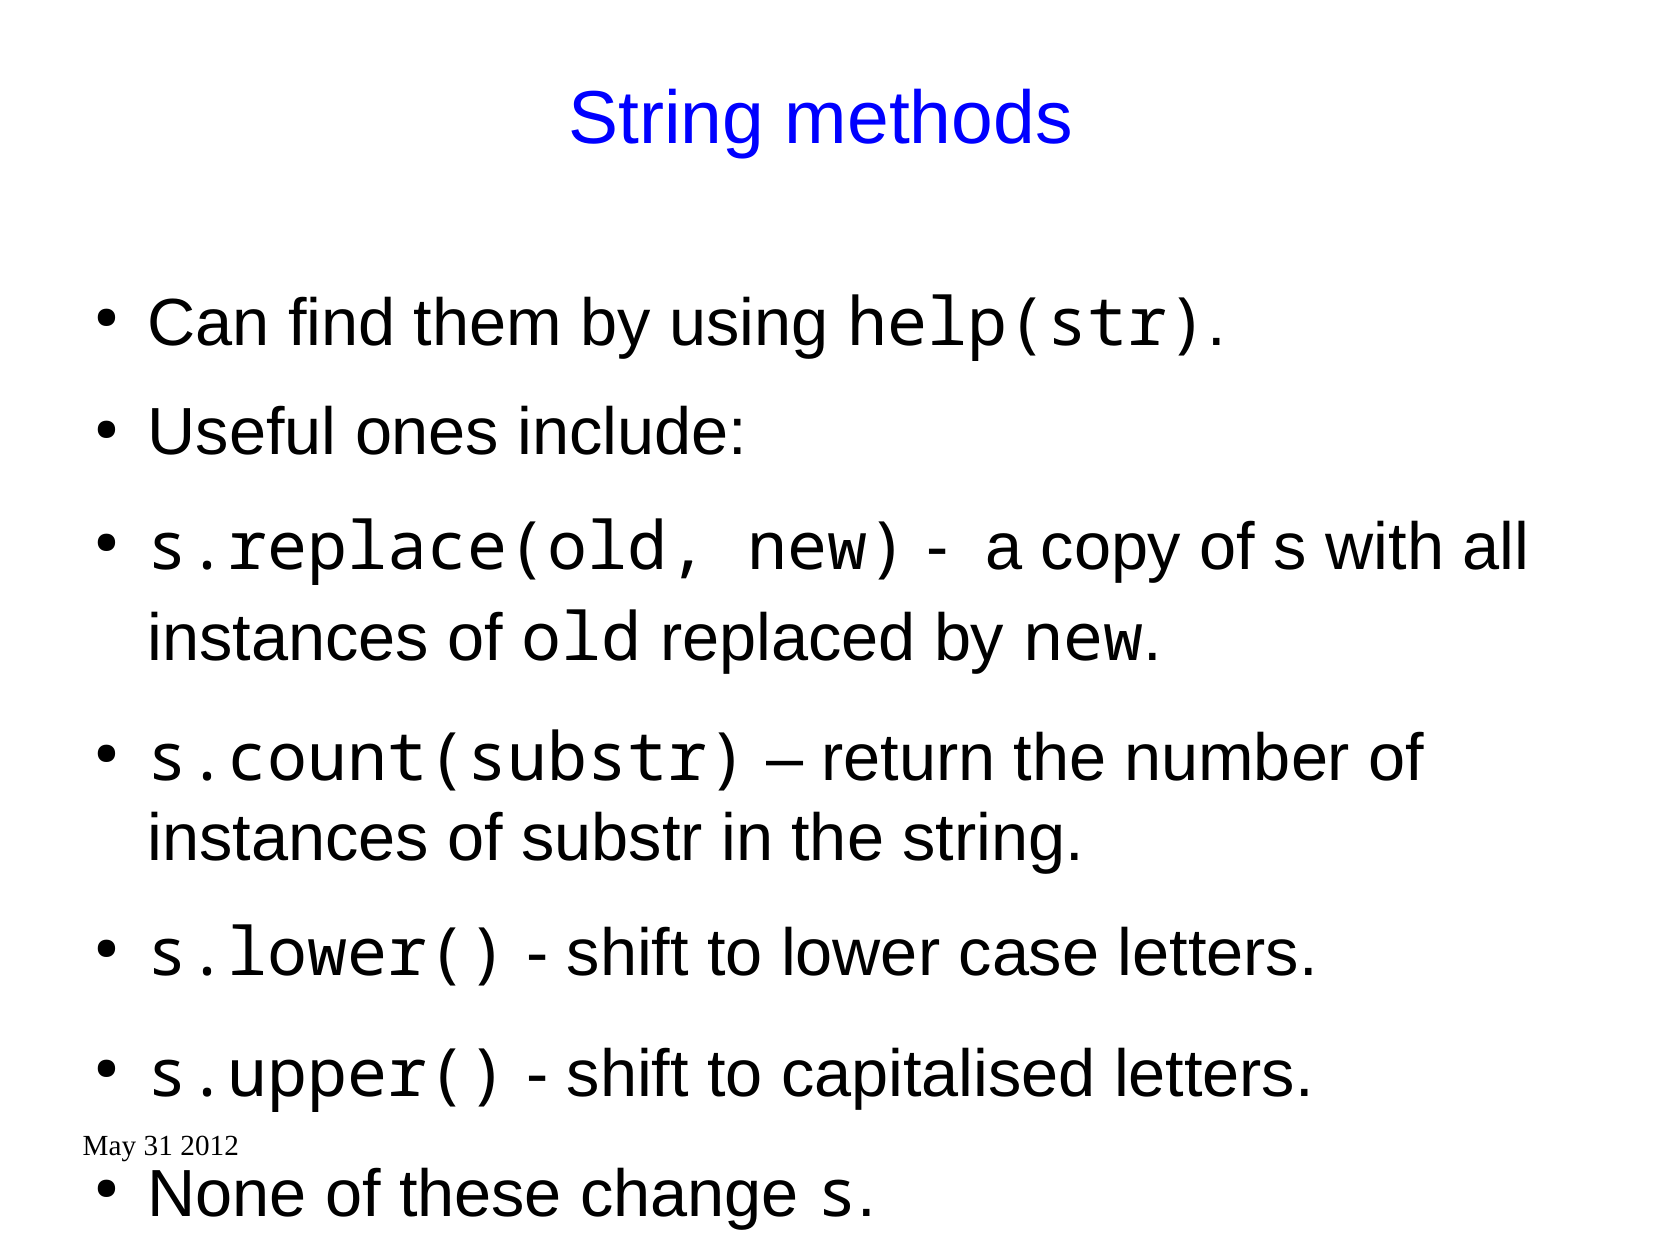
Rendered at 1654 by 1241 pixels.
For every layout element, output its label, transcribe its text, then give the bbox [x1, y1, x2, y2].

list Can find them by using help(str). Useful ones include: s.replace(old, new) - a copy of s with all instances of old replaced by new. s.count(substr) – return the number of instances of substr in the string. s.lower() - shift to lower case letters. s.upper() - shift to capitalised letters. None of these change s. [76, 274, 1565, 1137]
title String methods [76, 58, 1565, 178]
